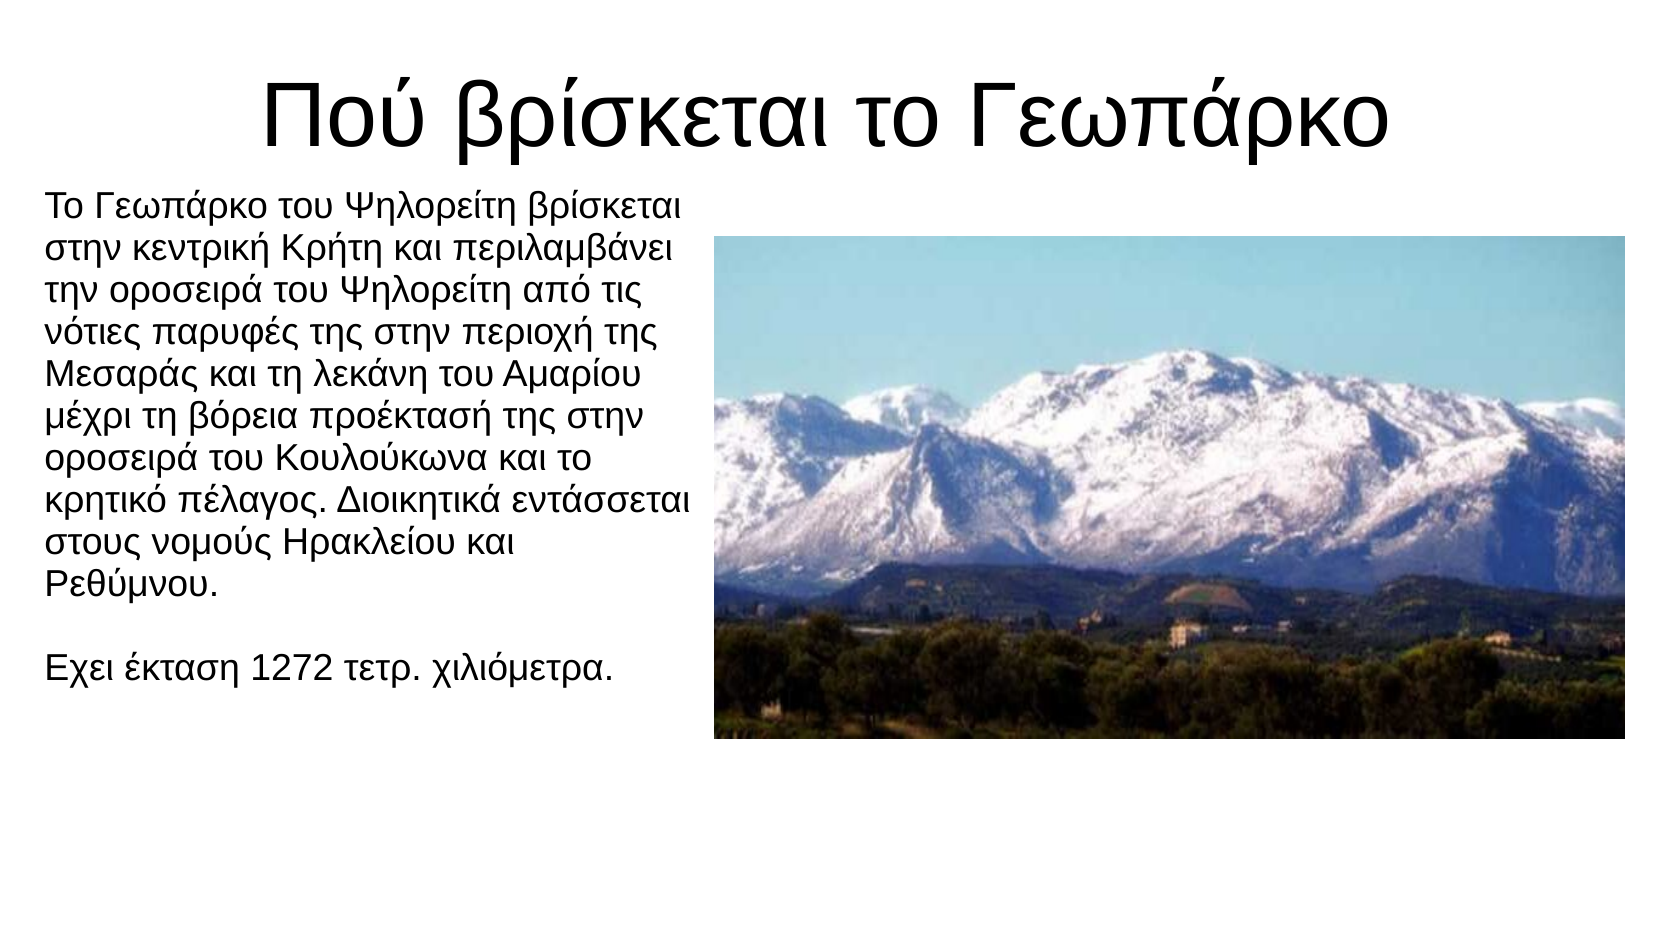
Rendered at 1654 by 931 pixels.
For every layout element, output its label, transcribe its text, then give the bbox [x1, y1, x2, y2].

picture [714, 236, 1625, 739]
text_box Το Γεωπάρκο του Ψηλορείτη βρίσκεται στην κεντρική Κρήτη και περιλαμβάνει την οροσειρά του Ψηλορείτη από τις νότιες παρυφές της στην περιοχή της Μεσαράς και τη λεκάνη του Αμαρίου μέχρι τη βόρεια προέκτασή της στην οροσειρά του Κουλούκωνα και το κρητικό πέλαγος. Διοικητικά εντάσσεται στους νομούς Ηρακλείου και Ρεθύμνου. Εχει έκταση 1272 τετρ. χιλιόμετρα. [29, 177, 715, 931]
title Πού βρίσκεται το Γεωπάρκο [82, 37, 1571, 193]
